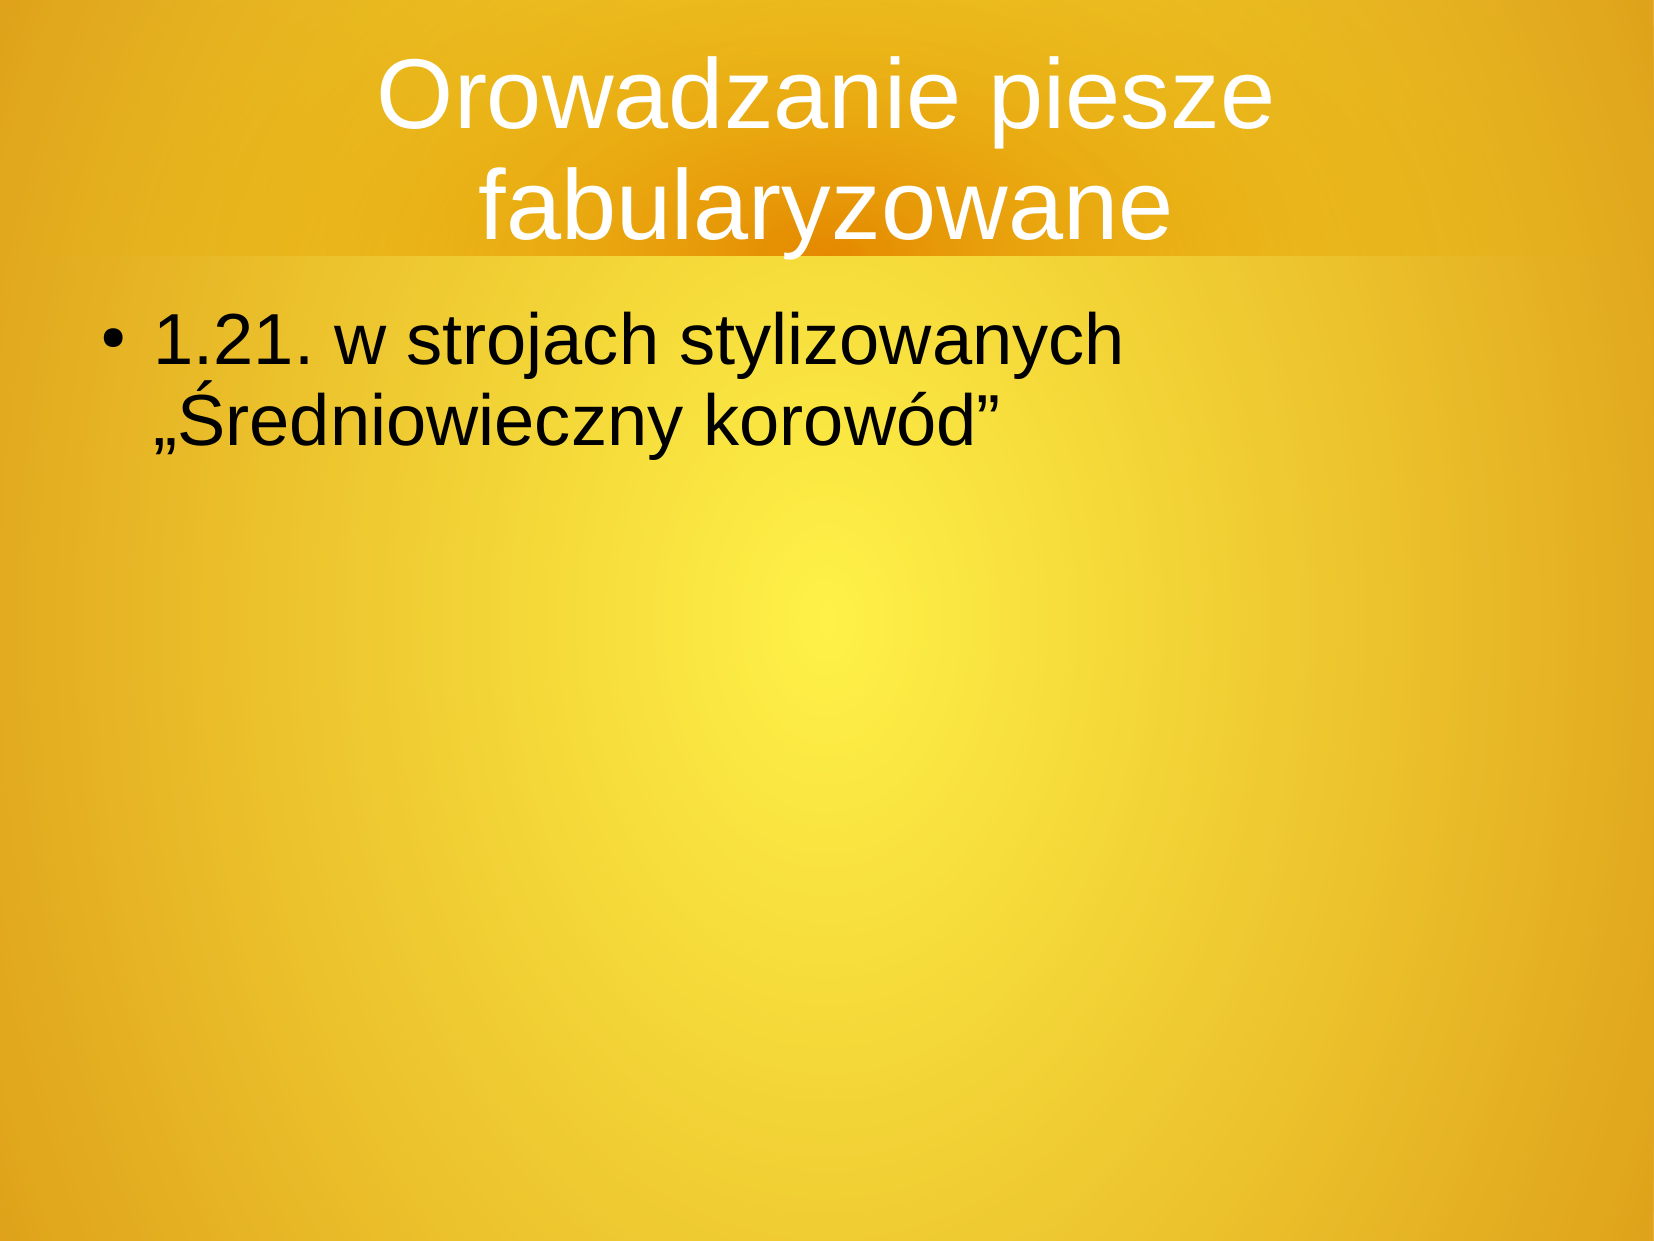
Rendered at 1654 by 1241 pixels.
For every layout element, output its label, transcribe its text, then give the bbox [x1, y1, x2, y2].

title Orowadzanie piesze fabularyzowane [82, 38, 1571, 261]
list 1.21. w strojach stylizowanych „Średniowieczny korowód” [82, 299, 1571, 1019]
